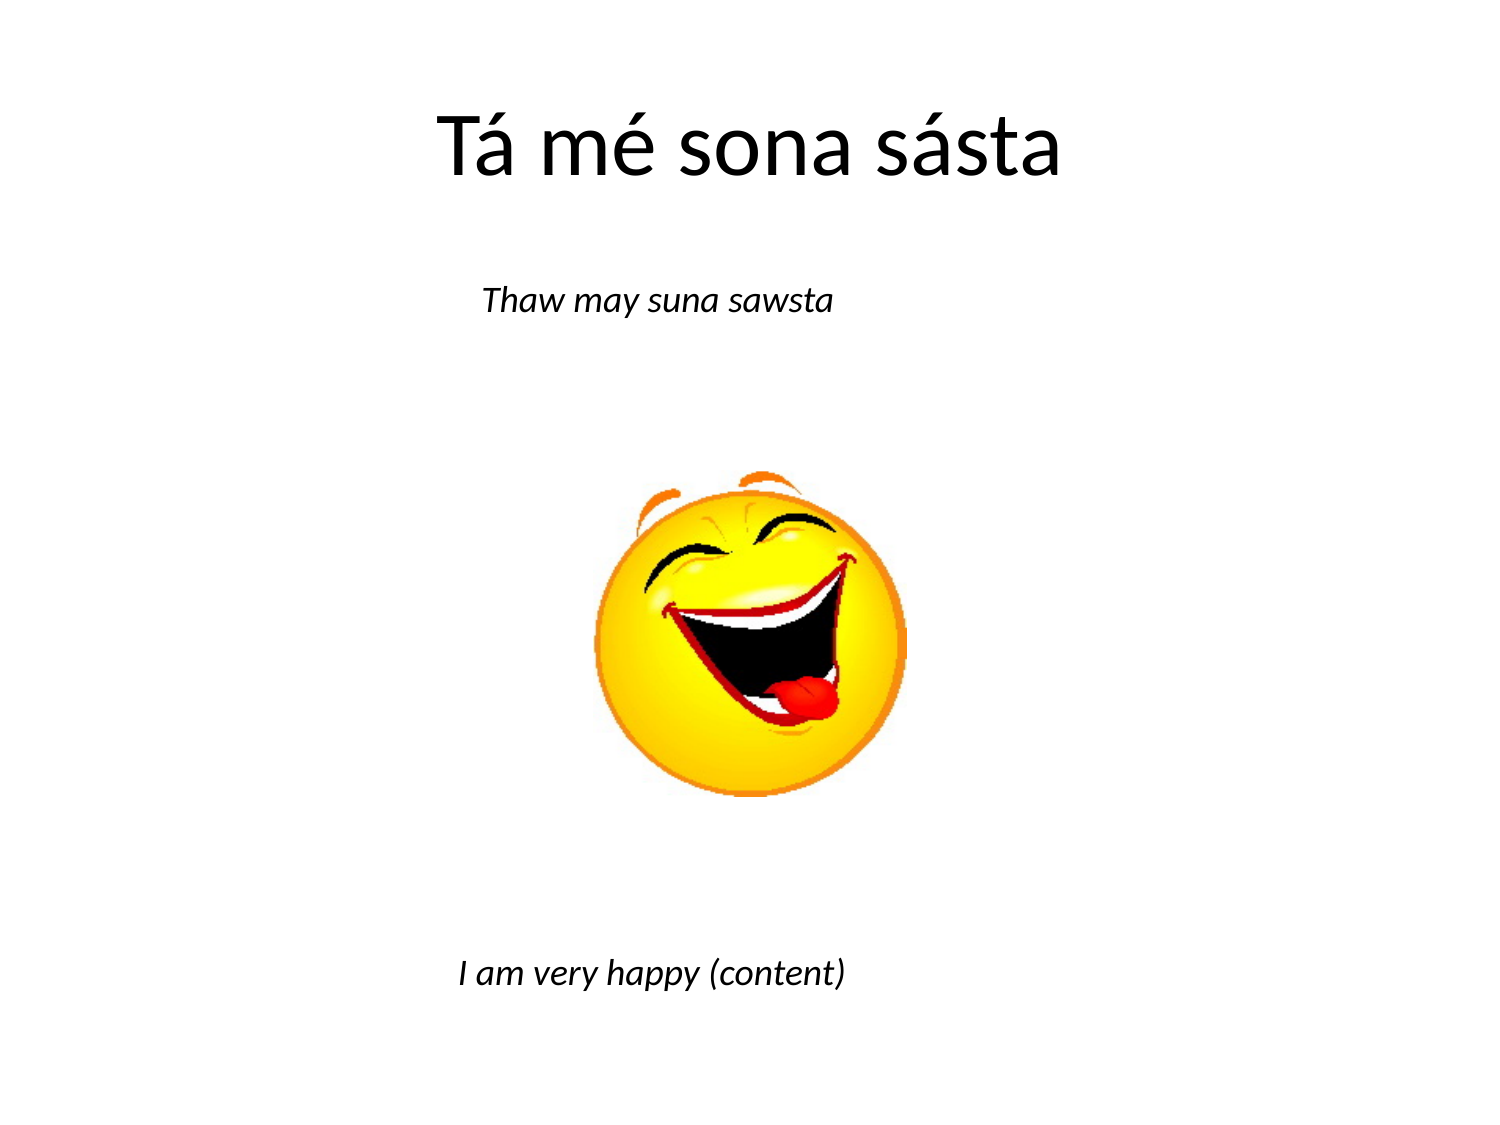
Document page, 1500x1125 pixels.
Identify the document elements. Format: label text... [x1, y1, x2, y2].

text_box Thaw may suna sawsta [466, 267, 904, 328]
picture [593, 470, 907, 798]
title Tá mé sona sásta [75, 45, 1426, 233]
text_box I am very happy (content) [442, 940, 904, 1002]
